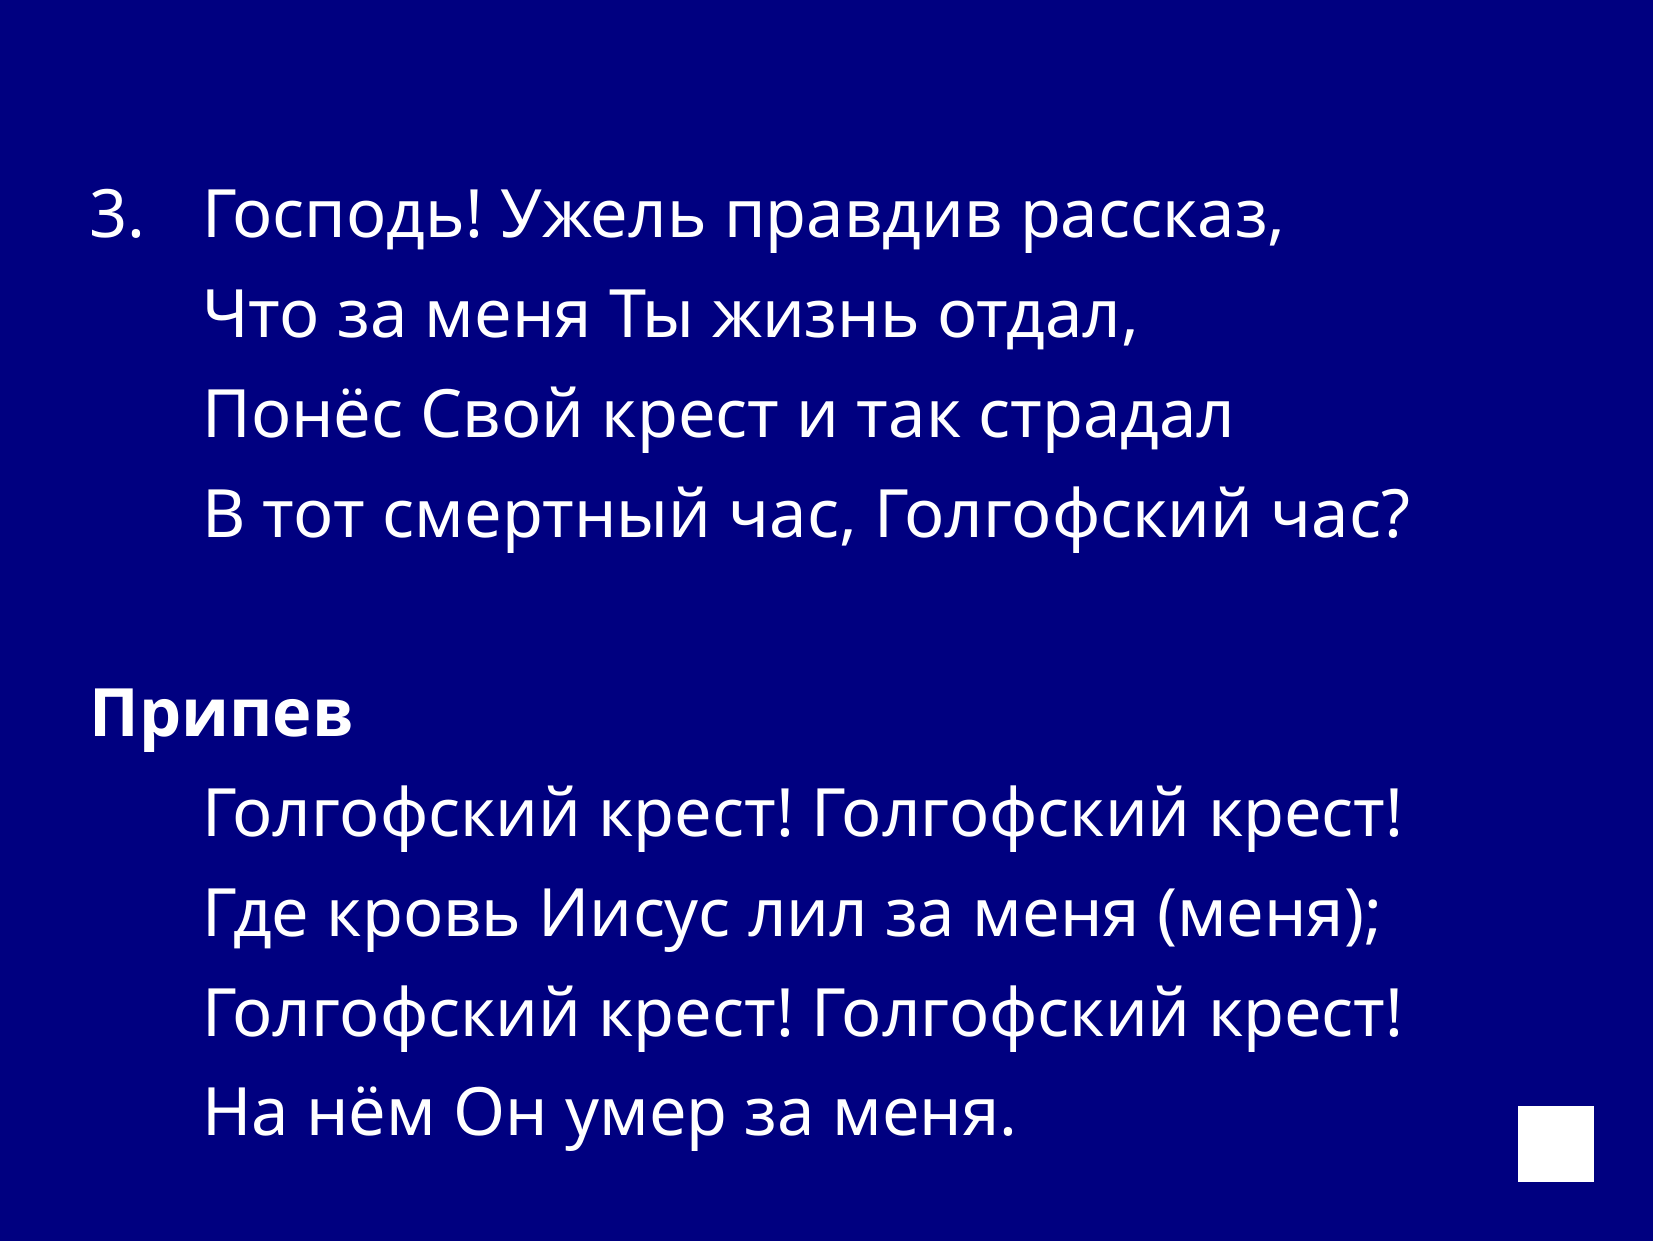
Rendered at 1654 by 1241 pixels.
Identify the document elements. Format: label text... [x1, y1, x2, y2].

text_box 3. Господь! Ужель правдив рассказ, Что за меня Ты жизнь отдал, Понёс Свой крест и так страдал В тот смертный час, Голгофский час? Припев Голгофский крест! Голгофский крест! Где кровь Иисус лил за меня (меня); Голгофский крест! Голгофский крест! На нём Он умер за меня. [75, 150, 1576, 1163]
text_box [1518, 1106, 1594, 1182]
